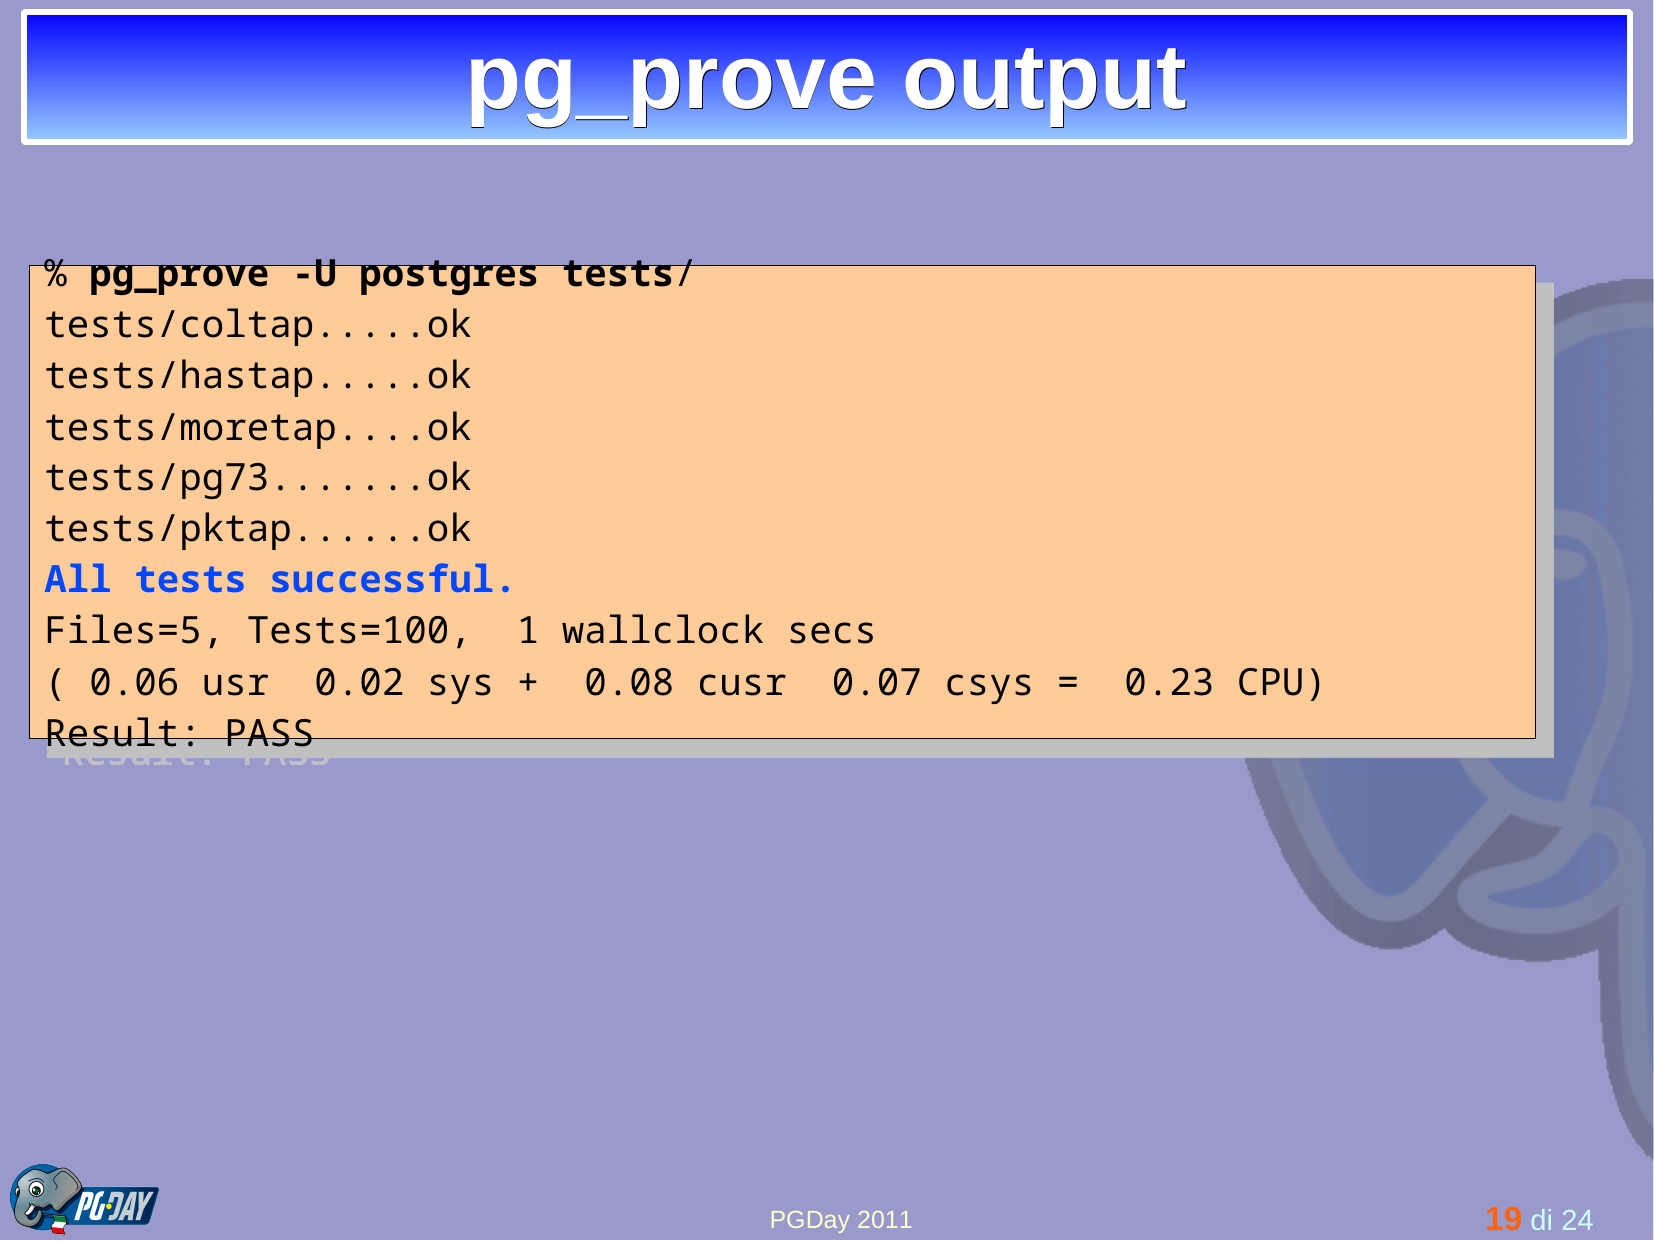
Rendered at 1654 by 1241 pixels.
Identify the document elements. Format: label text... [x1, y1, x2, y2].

picture [1191, 279, 1654, 1182]
text_box % pg_prove -U postgres tests/ tests/coltap.....ok tests/hastap.....ok tests/moretap....ok tests/pg73.......ok tests/pktap......ok All tests successful. Files=5, Tests=100, 1 wallclock secs ( 0.06 usr 0.02 sys + 0.08 cusr 0.07 csys = 0.23 CPU) Result: PASS [29, 265, 1536, 739]
title pg_prove output [23, 11, 1630, 142]
picture [9, 1163, 160, 1236]
